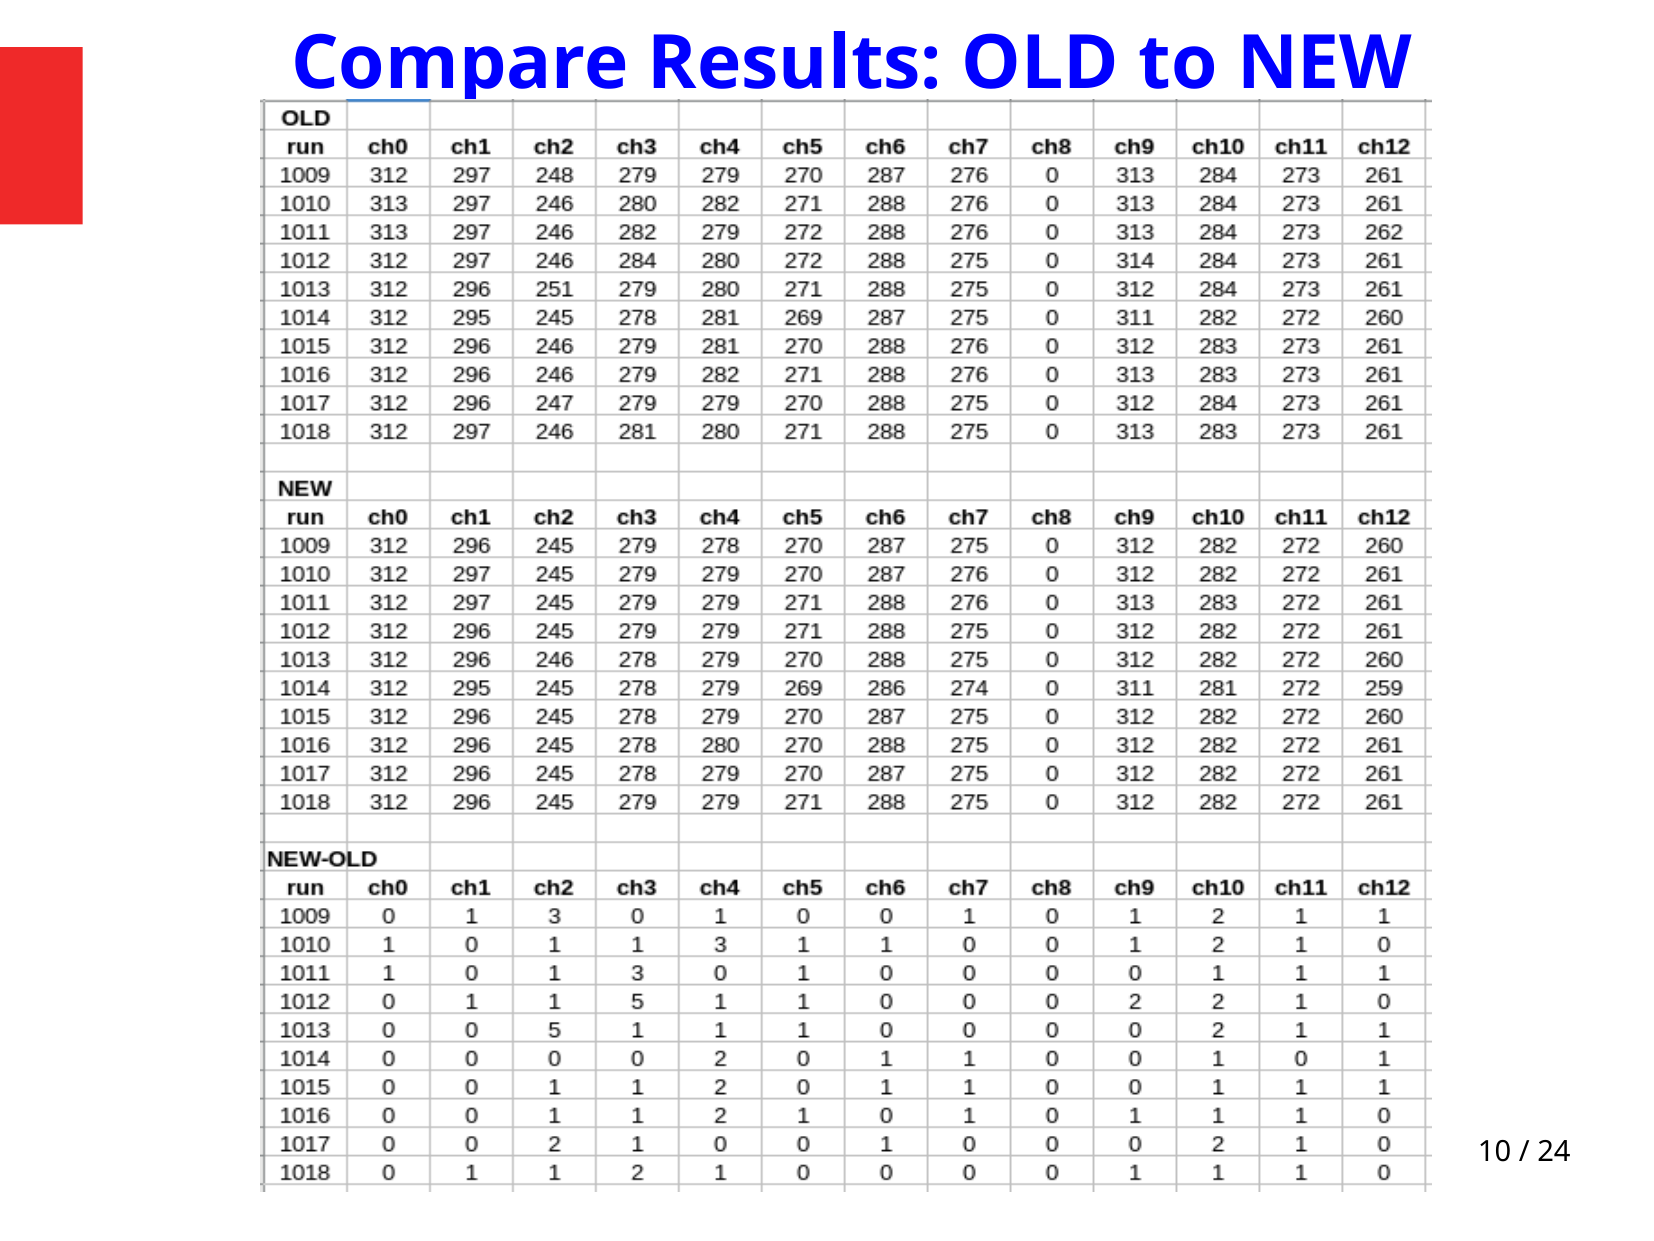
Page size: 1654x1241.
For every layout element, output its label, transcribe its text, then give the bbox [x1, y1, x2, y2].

picture [260, 99, 1432, 1193]
title Compare Results: OLD to NEW [83, 6, 1641, 112]
